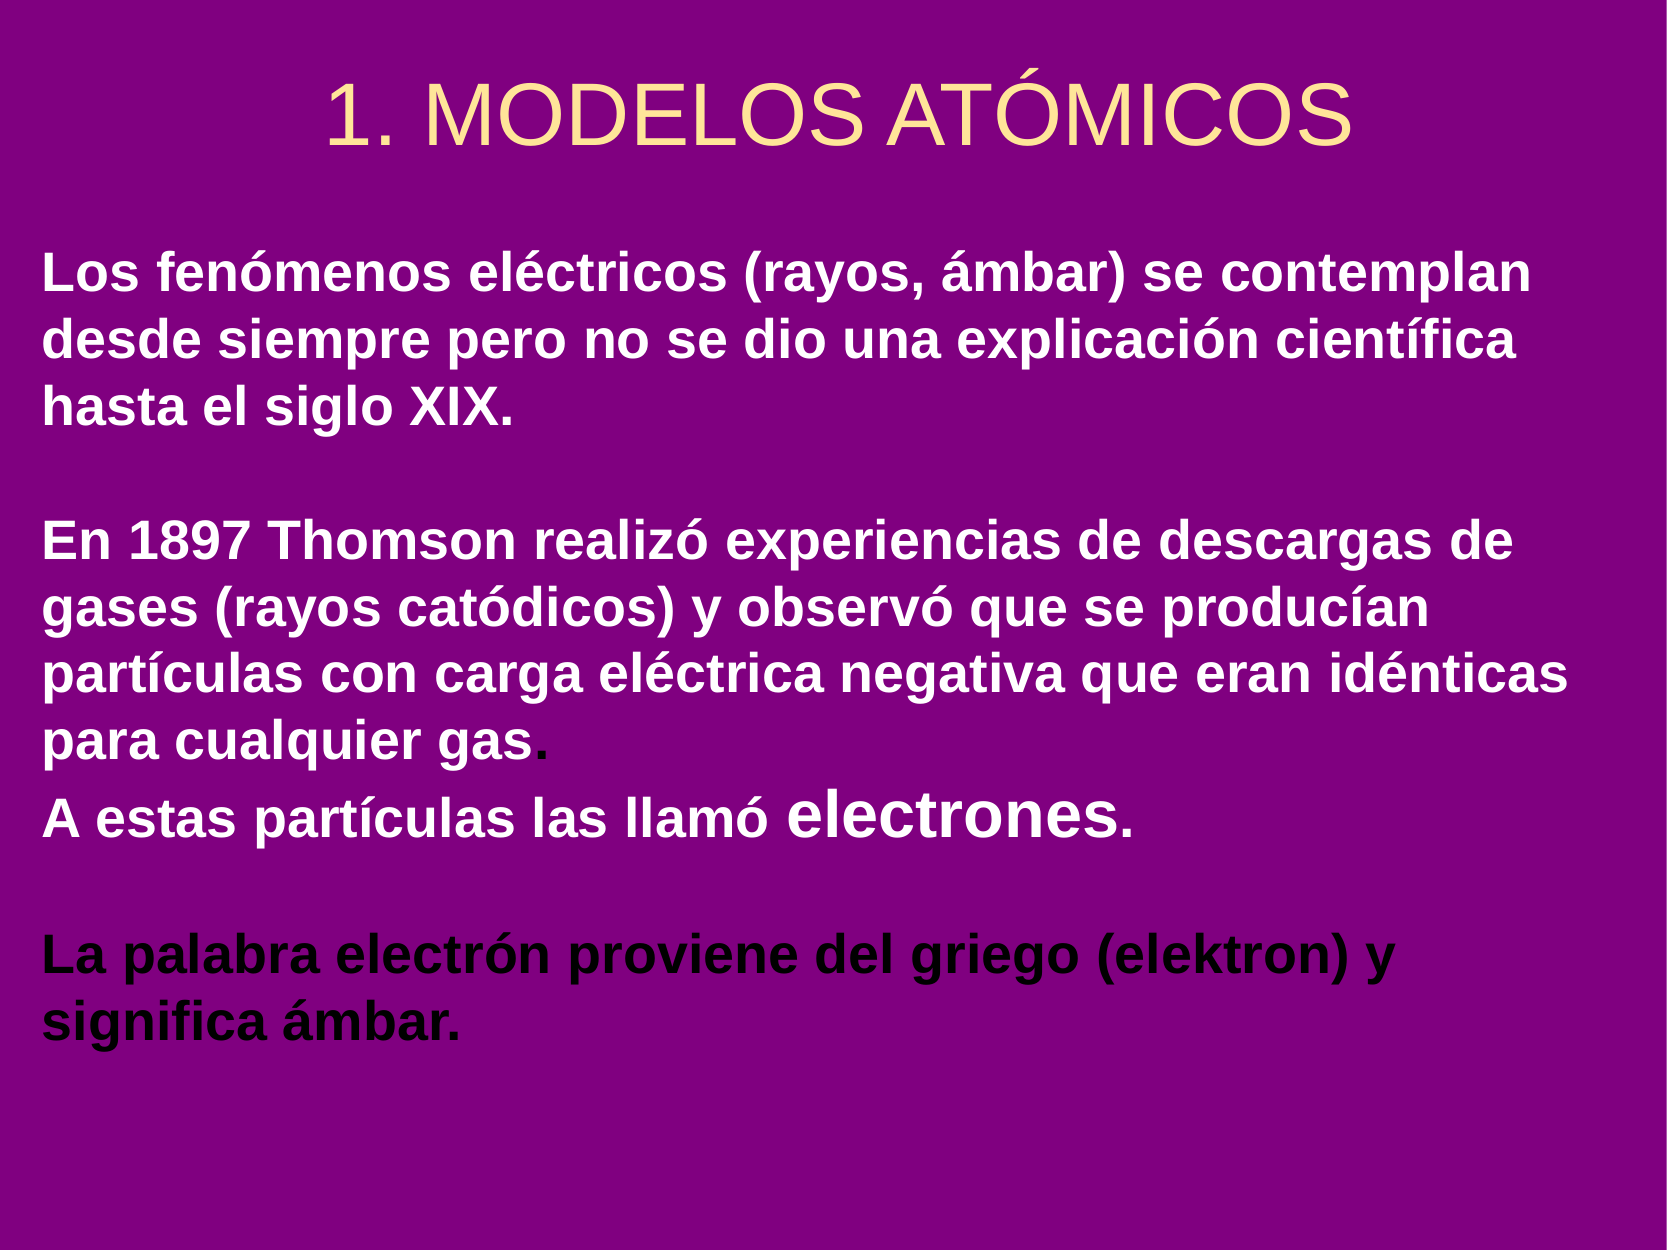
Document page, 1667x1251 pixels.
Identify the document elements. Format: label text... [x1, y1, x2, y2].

title 1. MODELOS ATÓMICOS [50, 50, 1630, 213]
list Los fenómenos eléctricos (rayos, ámbar) se contemplan desde siempre pero no se dio una explicación científica hasta el siglo XIX. En 1897 Thomson realizó experiencias de descargas de gases (rayos catódicos) y observó que se producían partículas con carga eléctrica negativa que eran idénticas para cualquier gas. A estas partículas las llamó electrones. La palabra electrón proviene del griego (elektron) y significa ámbar. [35, 229, 1614, 1142]
